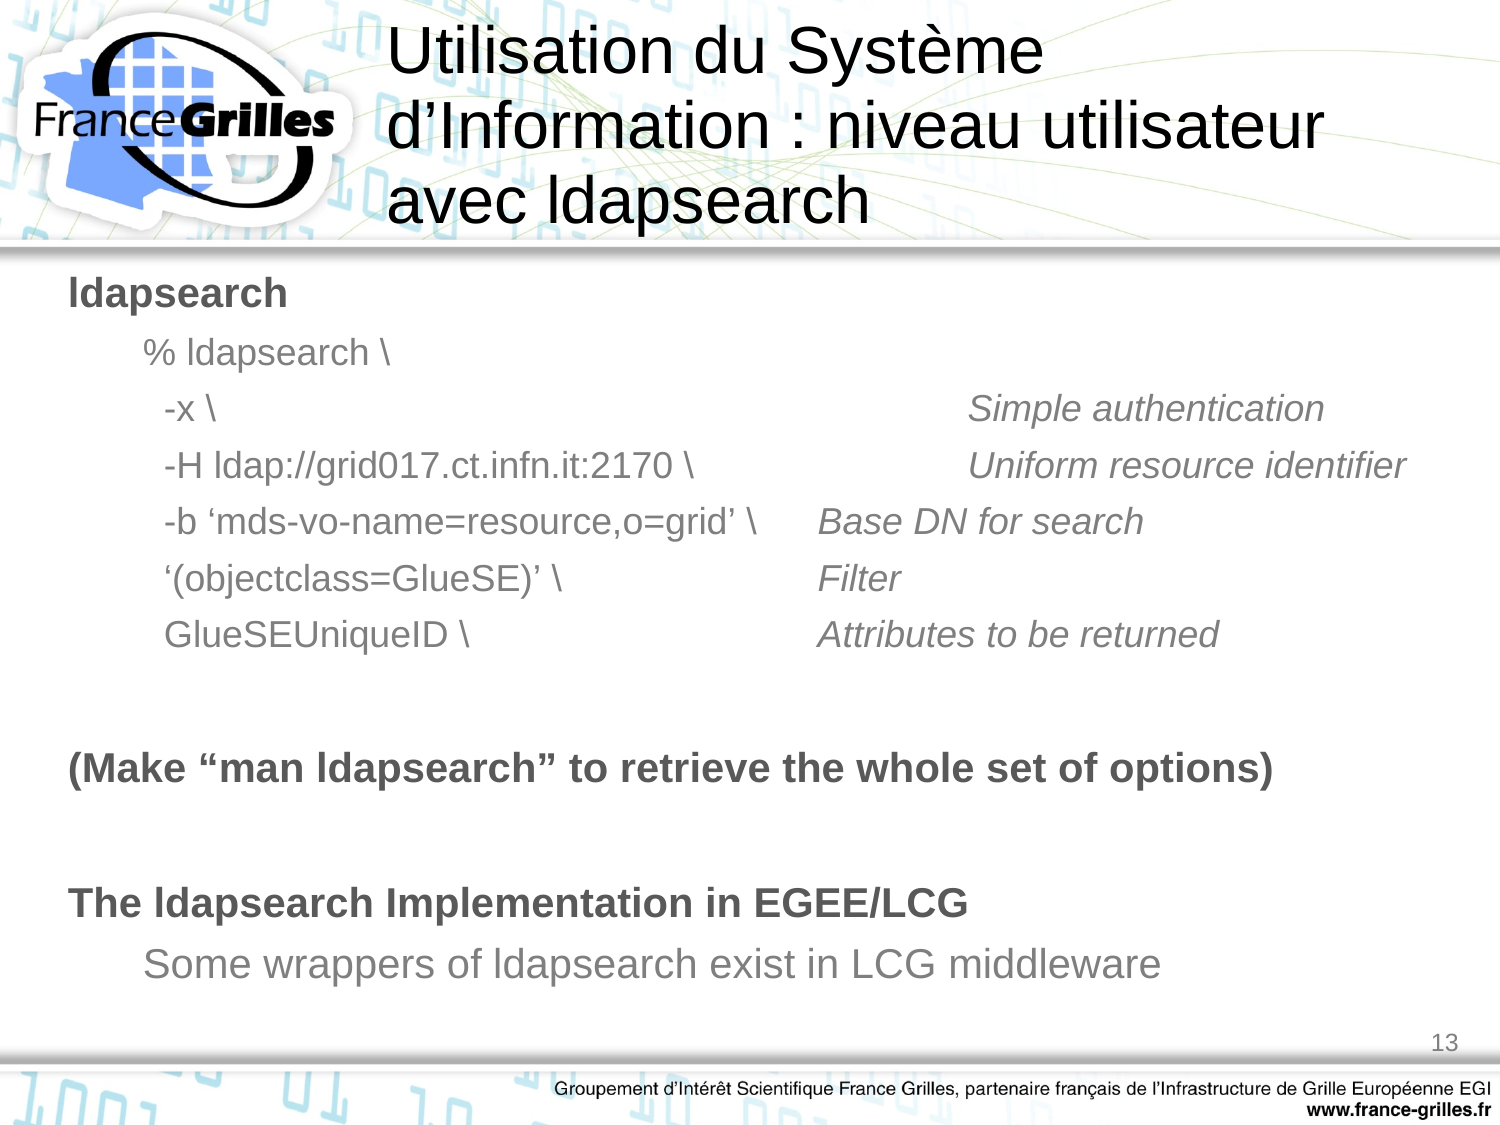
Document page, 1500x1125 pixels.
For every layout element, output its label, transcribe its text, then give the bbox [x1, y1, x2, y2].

picture [0, 0, 1500, 1125]
title Utilisation du Système d’Information : niveau utilisateur avec ldapsearch [372, 0, 1459, 258]
list ldapsearch % ldapsearch \ -x \ Simple authentication -H ldap://grid017.ct.infn.it:2170 \ Uniform resource identifier -b ‘mds-vo-name=resource,o=grid’ \ Base DN for search ‘(objectclass=GlueSE)’ \ Filter GlueSEUniqueID \ Attributes to be returned (Make “man ldapsearch” to retrieve the whole set of options) The ldapsearch Implementation in EGEE/LCG Some wrappers of ldapsearch exist in LCG middleware [53, 262, 1459, 1073]
